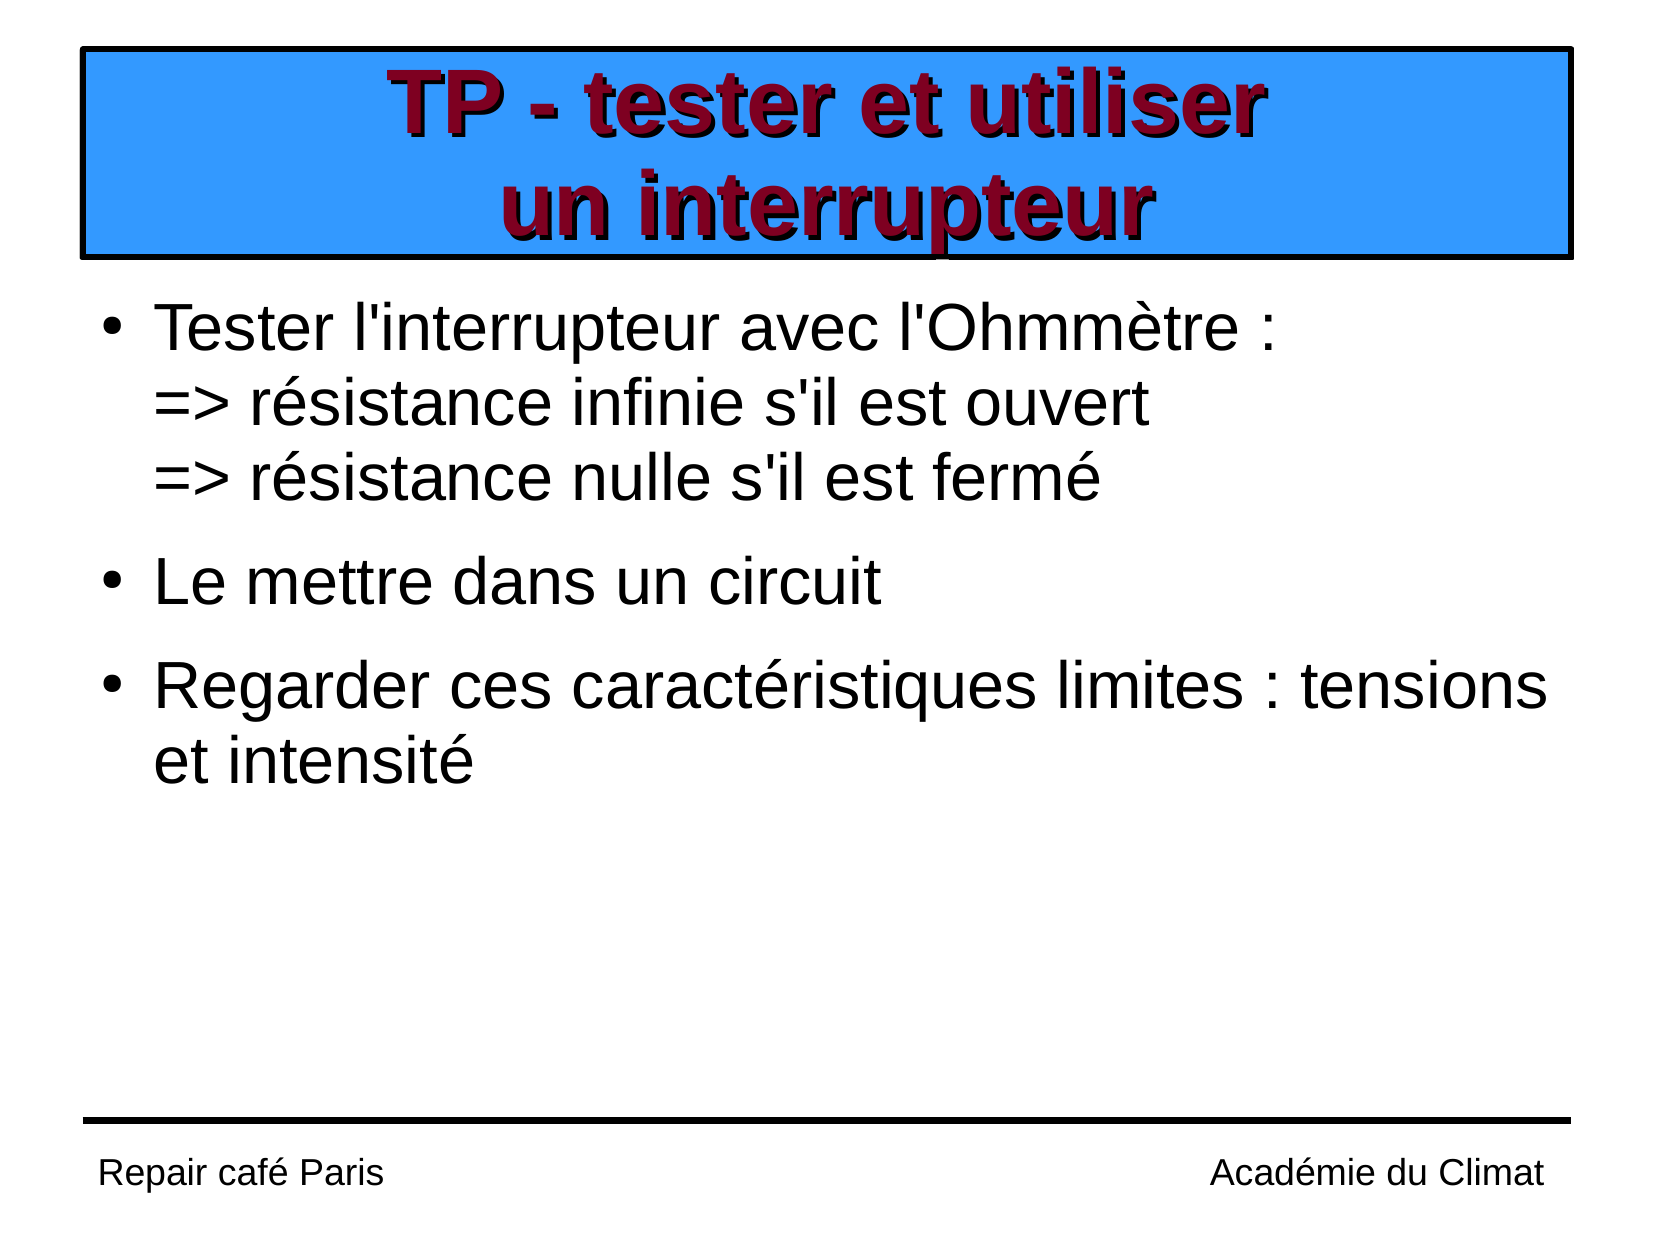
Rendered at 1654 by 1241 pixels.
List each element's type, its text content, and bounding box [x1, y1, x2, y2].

title TP - tester et utiliser un interrupteur [82, 49, 1571, 257]
list Tester l'interrupteur avec l'Ohmmètre : => résistance infinie s'il est ouvert => résistance nulle s'il est fermé Le mettre dans un circuit Regarder ces caractéristiques limites : tensions et intensité [82, 290, 1571, 1010]
text_box Repair café Paris Académie du Climat [82, 1144, 1571, 1201]
